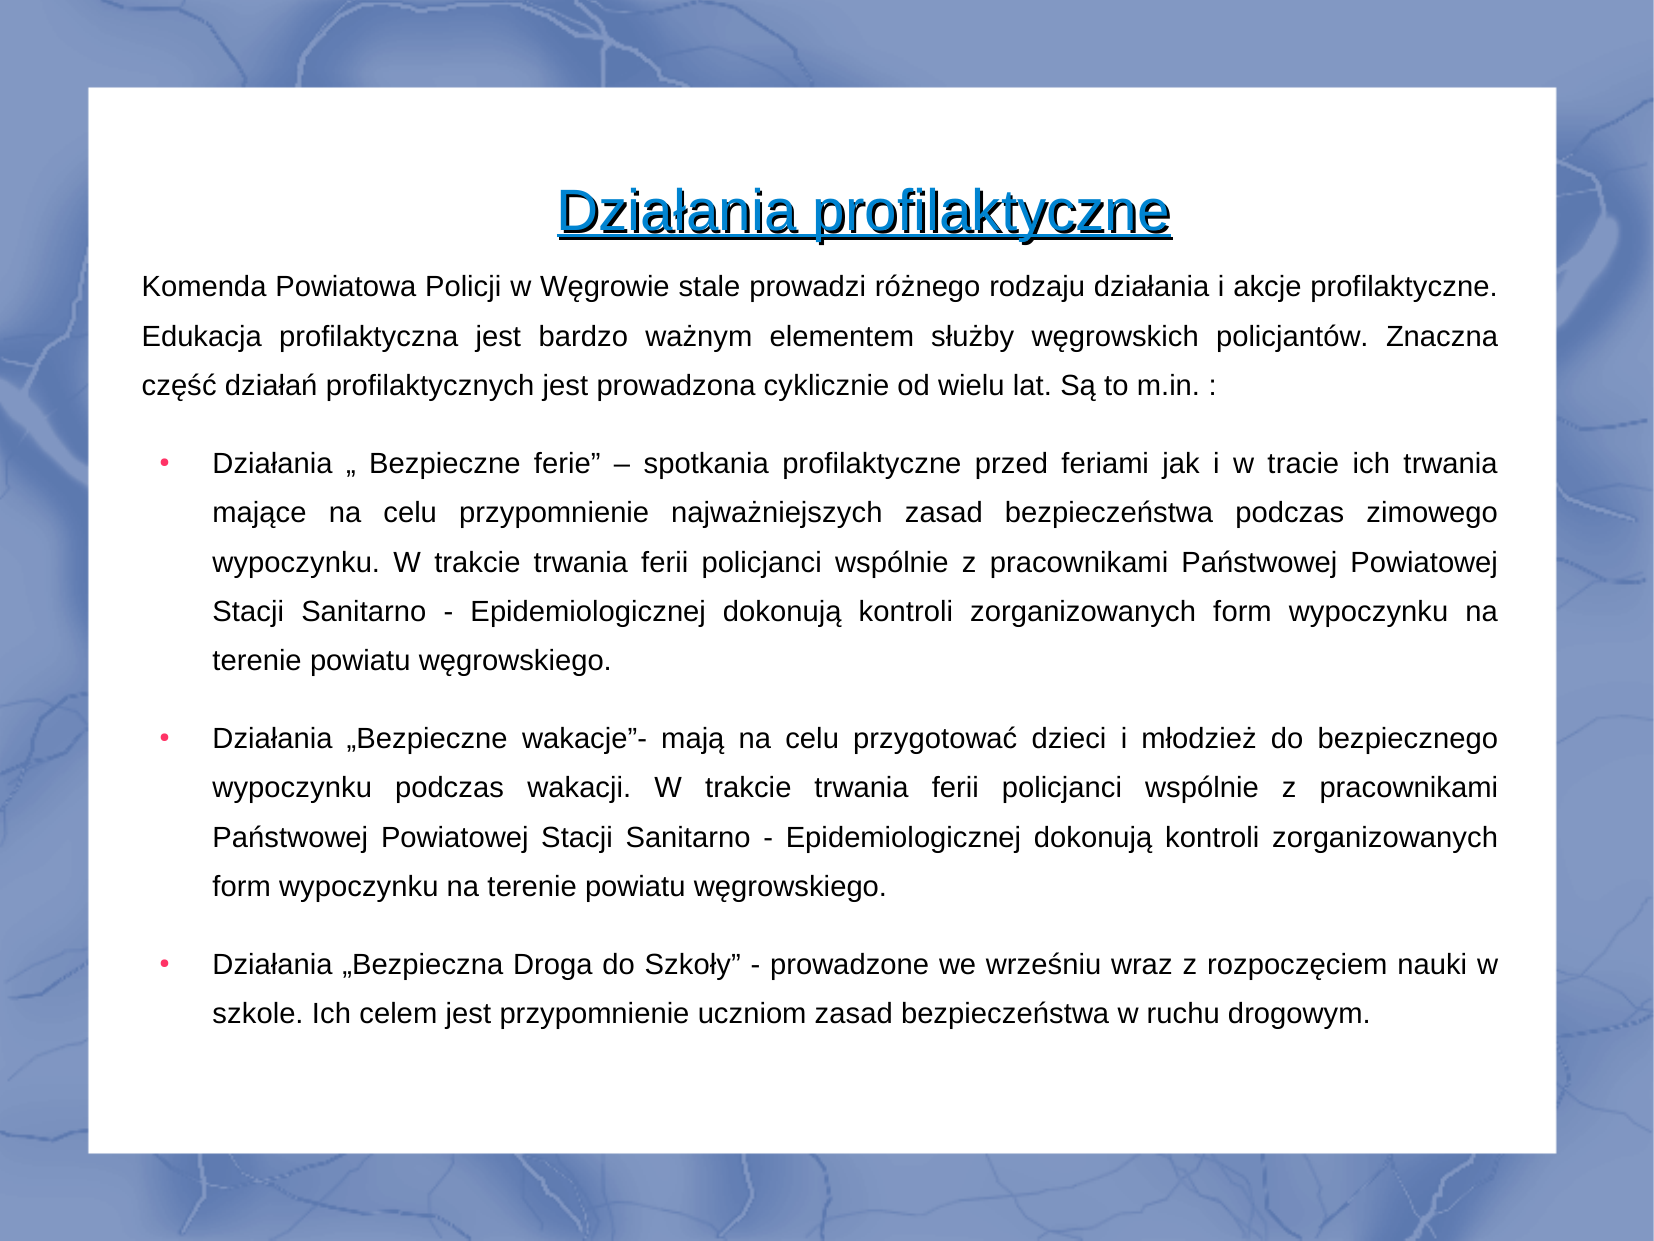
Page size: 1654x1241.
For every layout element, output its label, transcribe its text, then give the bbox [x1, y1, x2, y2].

title Działania profilaktyczne [118, 90, 1536, 298]
list Komenda Powiatowa Policji w Węgrowie stale prowadzi różnego rodzaju działania i akcje profilaktyczne. Edukacja profilaktyczna jest bardzo ważnym elementem służby węgrowskich policjantów. Znaczna część działań profilaktycznych jest prowadzona cyklicznie od wielu lat. Są to m.in. : Działania „ Bezpieczne ferie” – spotkania profilaktyczne przed feriami jak i w tracie ich trwania mające na celu przypomnienie najważniejszych zasad bezpieczeństwa podczas zimowego wypoczynku. W trakcie trwania ferii policjanci wspólnie z pracownikami Państwowej Powiatowej Stacji Sanitarno - Epidemiologicznej dokonują kontroli zorganizowanych form wypoczynku na terenie powiatu węgrowskiego. Działania „Bezpieczne wakacje”- mają na celu przygotować dzieci i młodzież do bezpiecznego wypoczynku podczas wakacji. W trakcie trwania ferii policjanci wspólnie z pracownikami Państwowej Powiatowej Stacji Sanitarno - Epidemiologicznej dokonują kontroli zorganizowanych form wypoczynku na terenie powiatu węgrowskiego. Działania „Bezpieczna Droga do Szkoły” - prowadzone we wrześniu wraz z rozpoczęciem nauki w szkole. Ich celem jest przypomnienie uczniom zasad bezpieczeństwa w ruchu drogowym. [141, 254, 1501, 1111]
picture [0, 0, 1654, 1241]
